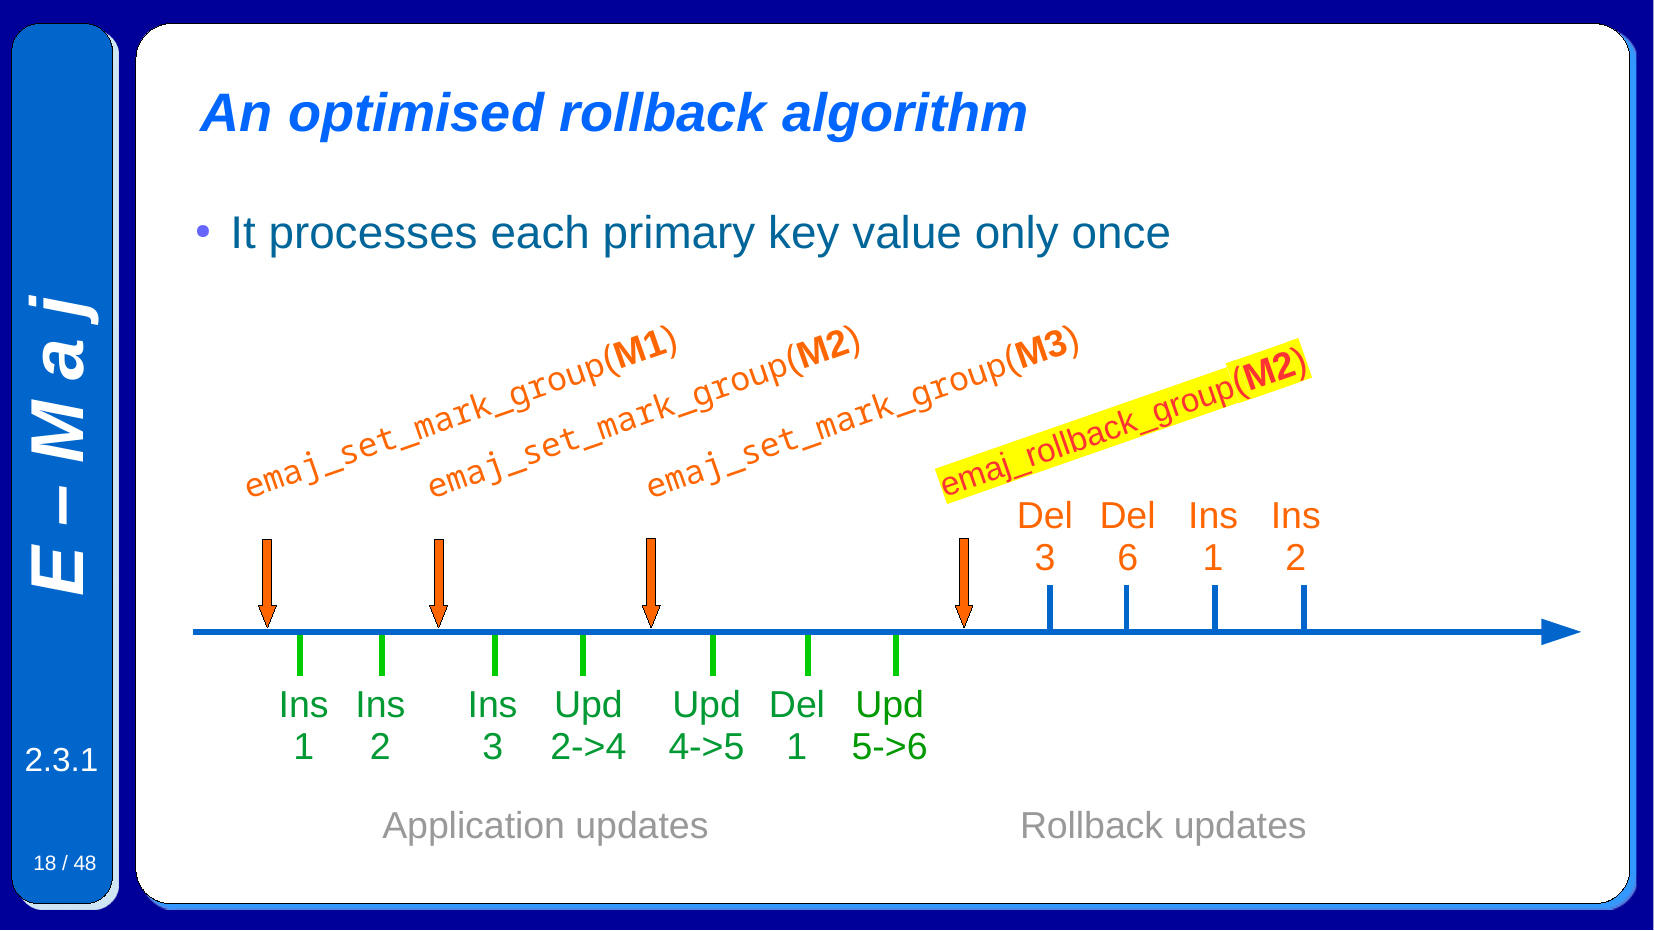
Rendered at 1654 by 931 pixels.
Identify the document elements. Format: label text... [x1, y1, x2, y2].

text_box Ins 3 [452, 676, 535, 777]
title An optimised rollback algorithm [200, 34, 1575, 191]
text_box [258, 539, 277, 628]
text_box Rollback updates [1005, 796, 1428, 854]
text_box Application updates [367, 796, 805, 854]
text_box emaj_set_mark_group(M2) [403, 302, 887, 530]
text_box Upd 2->4 [535, 676, 653, 777]
text_box Upd 4->5 [653, 676, 779, 777]
text_box emaj_rollback_group(M2) [917, 313, 1369, 530]
text_box Del 3 [1002, 487, 1084, 588]
text_box [429, 539, 448, 628]
text_box Ins 2 [1256, 487, 1347, 588]
text_box Ins 2 [340, 676, 432, 777]
text_box Ins 1 [1187, 487, 1256, 588]
text_box Del 1 [779, 676, 836, 777]
text_box Del 6 [1084, 487, 1187, 588]
text_box [642, 538, 661, 628]
text_box emaj_set_mark_group(M3) [622, 302, 1105, 530]
text_box Upd 5->6 [836, 676, 962, 777]
text_box [955, 538, 973, 628]
text_box Ins 1 [263, 676, 340, 777]
list It processes each primary key value only once [177, 206, 1587, 827]
text_box emaj_set_mark_group(M1) [220, 302, 700, 530]
